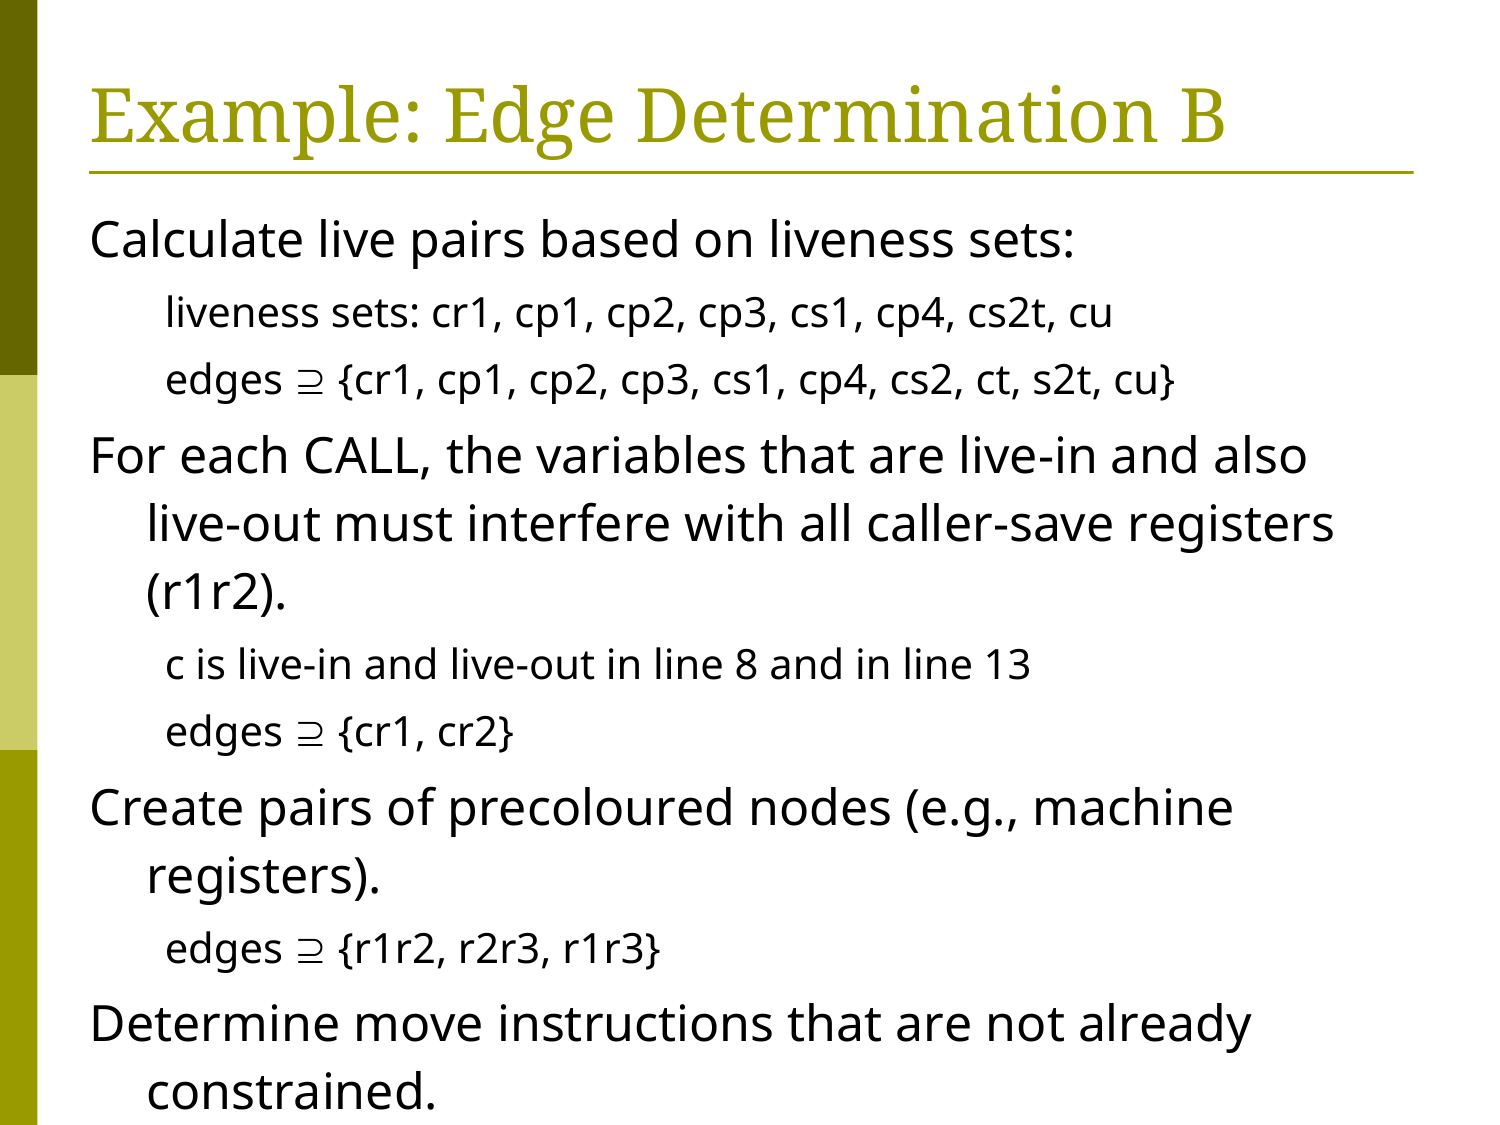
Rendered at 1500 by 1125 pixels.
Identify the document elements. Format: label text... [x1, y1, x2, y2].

list Calculate live pairs based on liveness sets: liveness sets: cr1, cp1, cp2, cp3, cs1, cp4, cs2t, cu edges  {cr1, cp1, cp2, cp3, cs1, cp4, cs2, ct, s2t, cu} For each CALL, the variables that are live-in and also live-out must interfere with all caller-save registers (r1r2). c is live-in and live-out in line 8 and in line 13 edges  {cr1, cr2} Create pairs of precoloured nodes (e.g., machine registers). edges  {r1r2, r2r3, r1r3} Determine move instructions that are not already constrained. moves = {p1r1, s1r1, tr1, ur1, cr3} [75, 196, 1426, 1095]
title Example: Edge Determination B [75, 45, 1426, 173]
